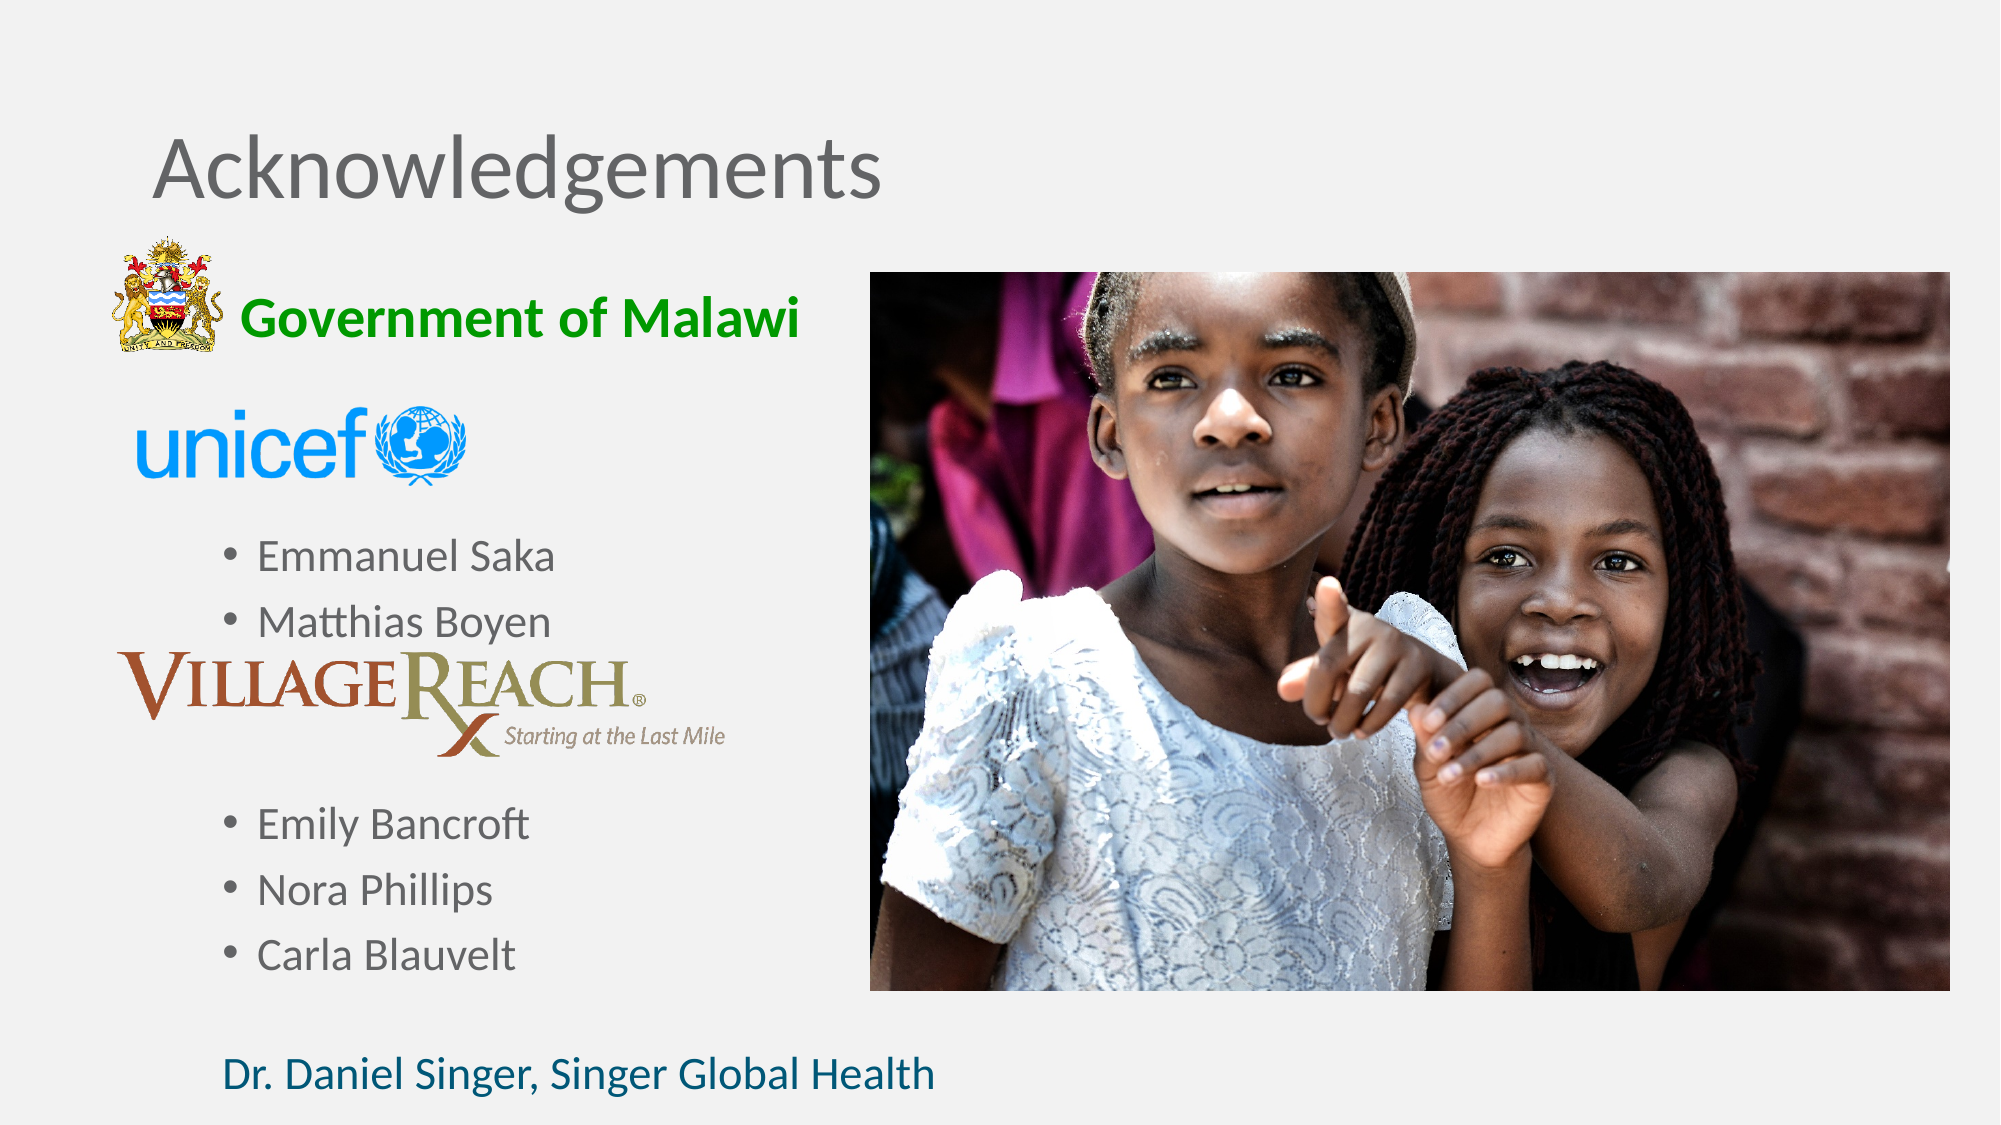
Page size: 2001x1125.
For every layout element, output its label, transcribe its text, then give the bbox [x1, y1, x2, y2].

list Emmanuel Saka Matthias Boyen Emily Bancroft Nora Phillips Carla Blauvelt Dr. Daniel Singer, Singer Global Health [137, 297, 1863, 1112]
text_box Government of Malawi [226, 271, 817, 357]
title Acknowledgements [137, 59, 1863, 278]
picture [97, 633, 744, 775]
picture [137, 406, 466, 486]
picture [111, 236, 223, 352]
picture [870, 272, 1950, 991]
